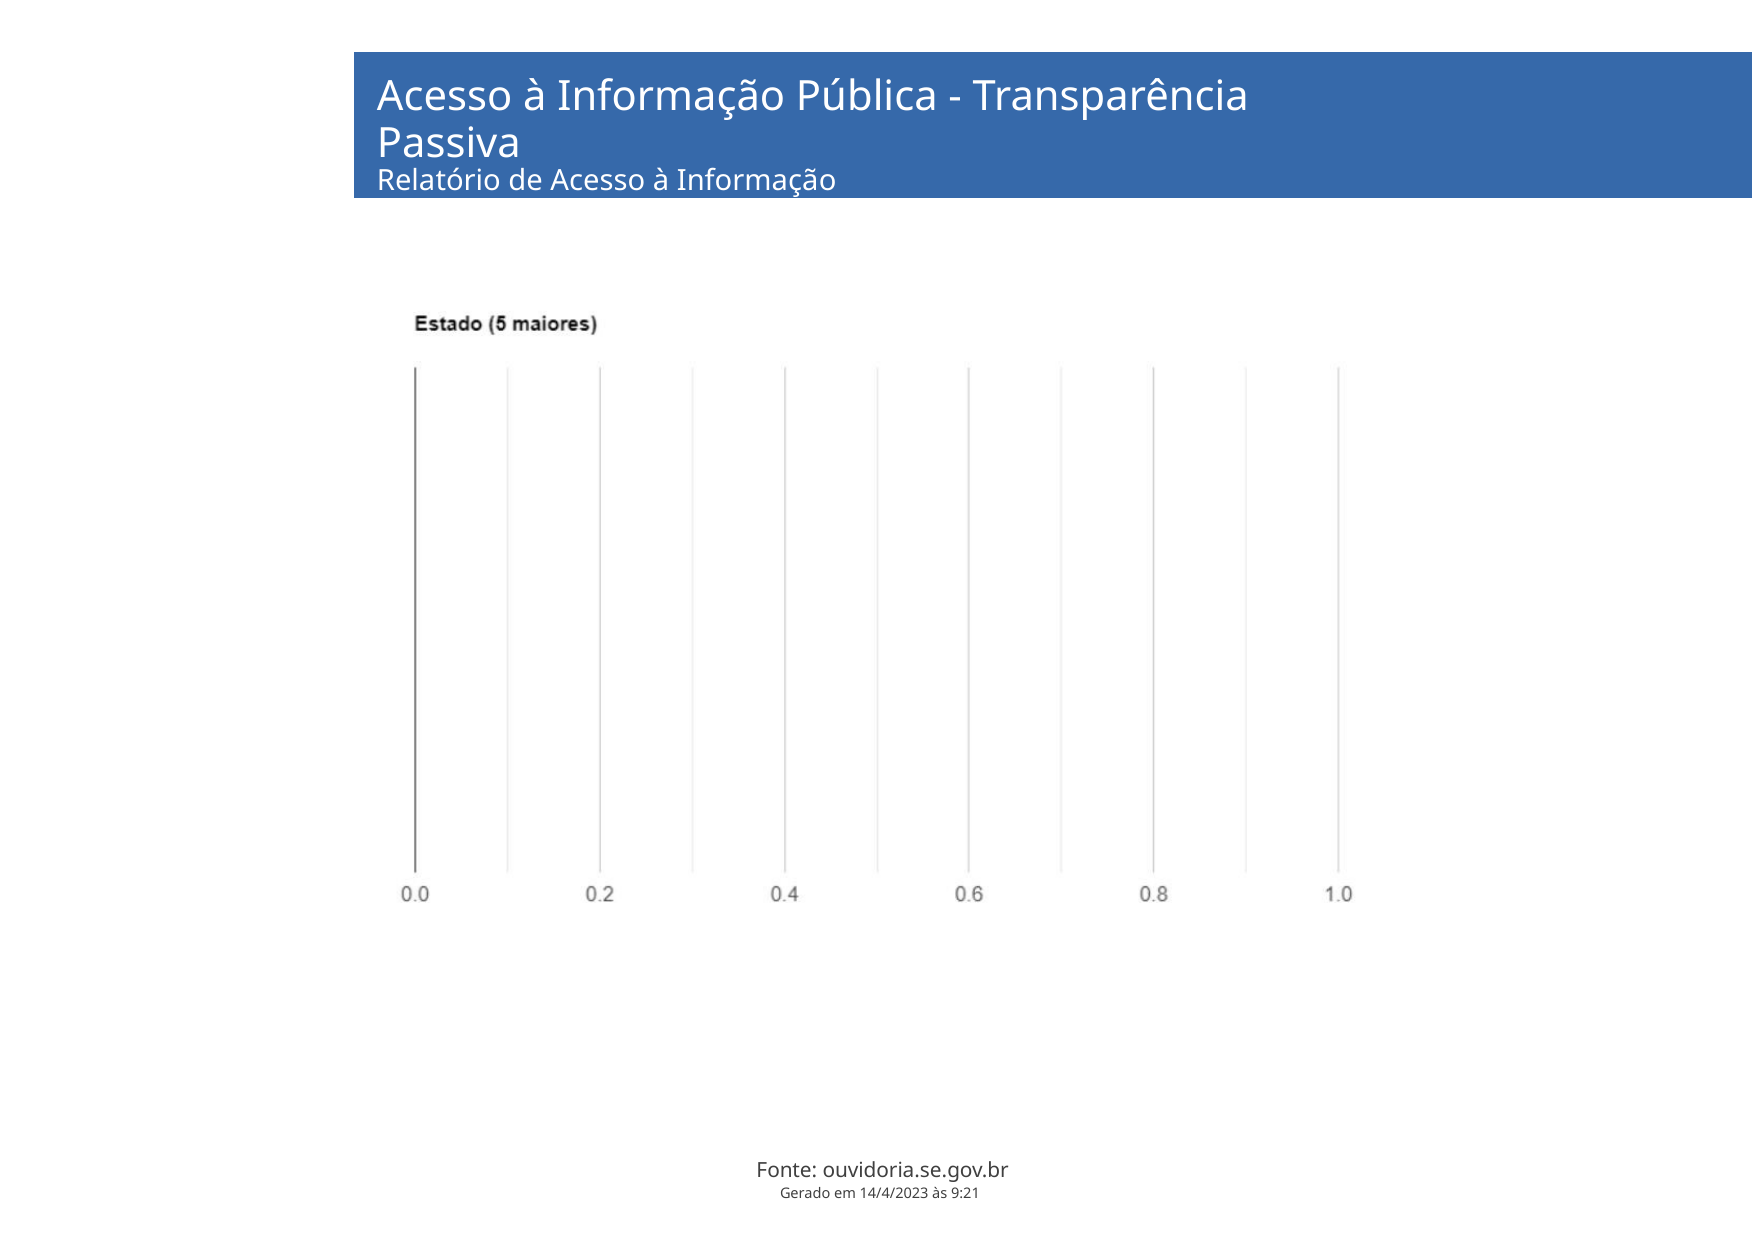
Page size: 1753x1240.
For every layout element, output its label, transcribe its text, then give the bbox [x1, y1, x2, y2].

text_box Fonte: ouvidoria.se.gov.br [756, 1158, 1023, 1182]
text_box [354, 52, 1752, 198]
text_box Acesso à Informação Pública - Transparência Passiva Relatório de Acesso à Informação SETURMarço a Março de 2023 [376, 72, 1403, 228]
text_box [155, 211, 1599, 1028]
text_box Gerado em 14/4/2023 às 9:21 [780, 1184, 999, 1202]
